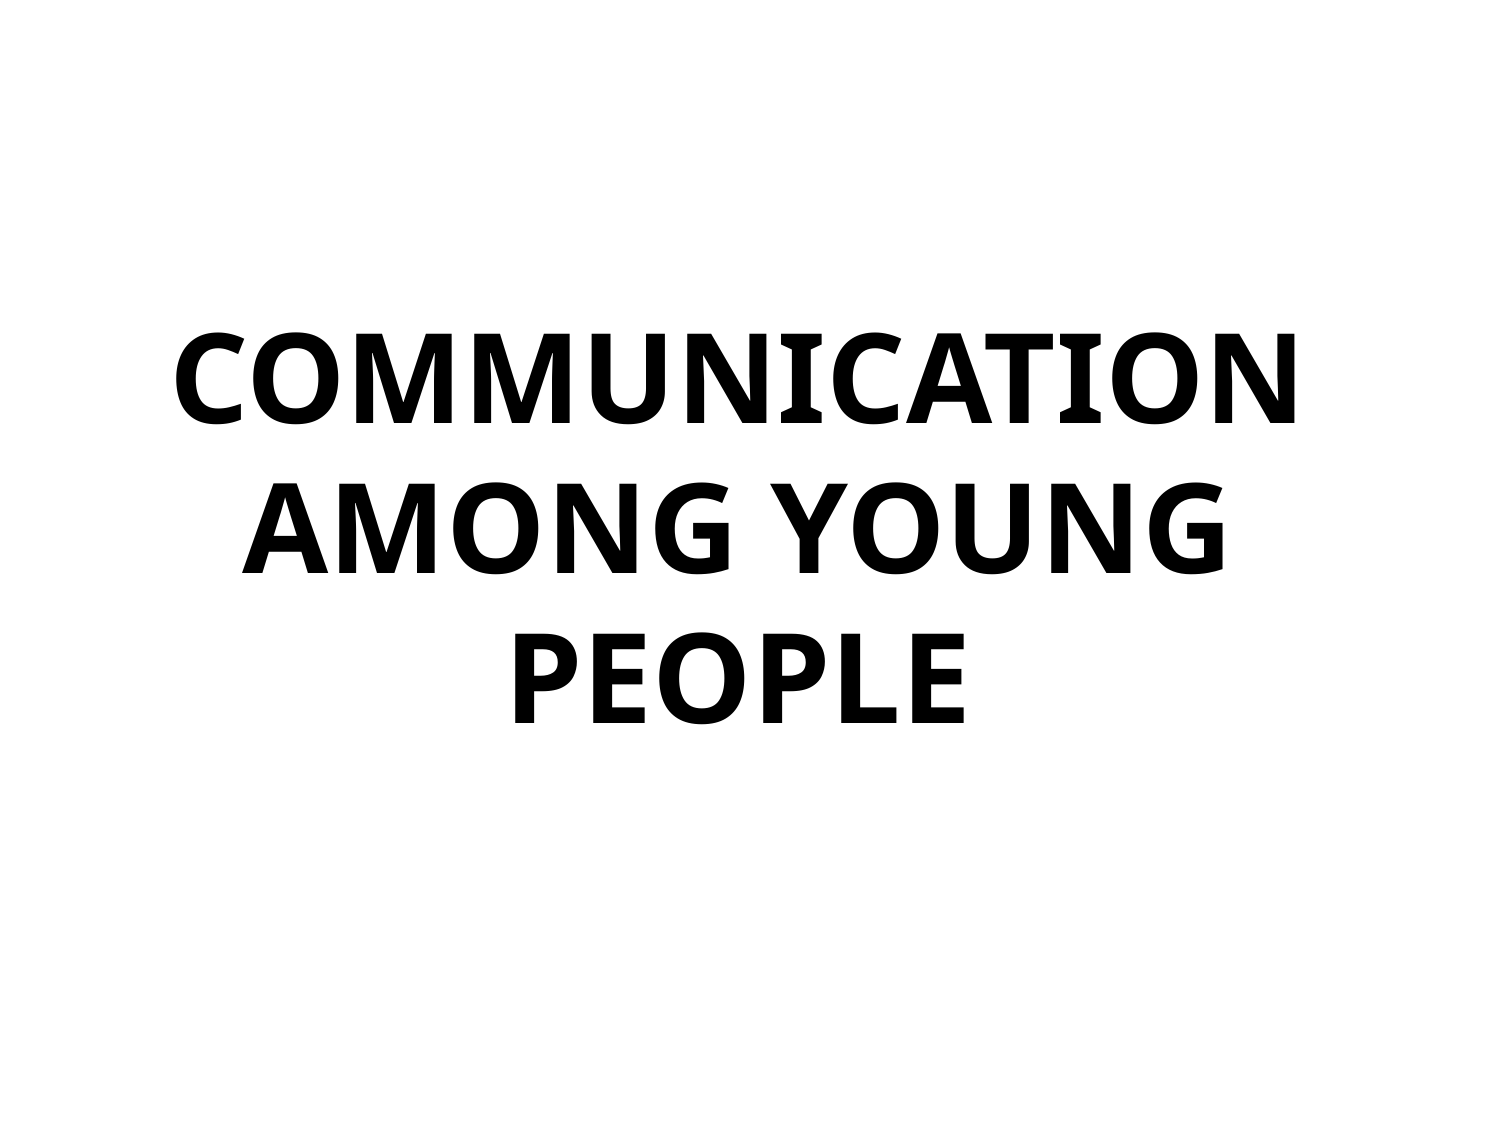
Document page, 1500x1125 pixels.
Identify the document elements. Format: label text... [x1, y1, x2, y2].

title COMMUNICATION AMONG YOUNG PEOPLE [64, 290, 1411, 757]
